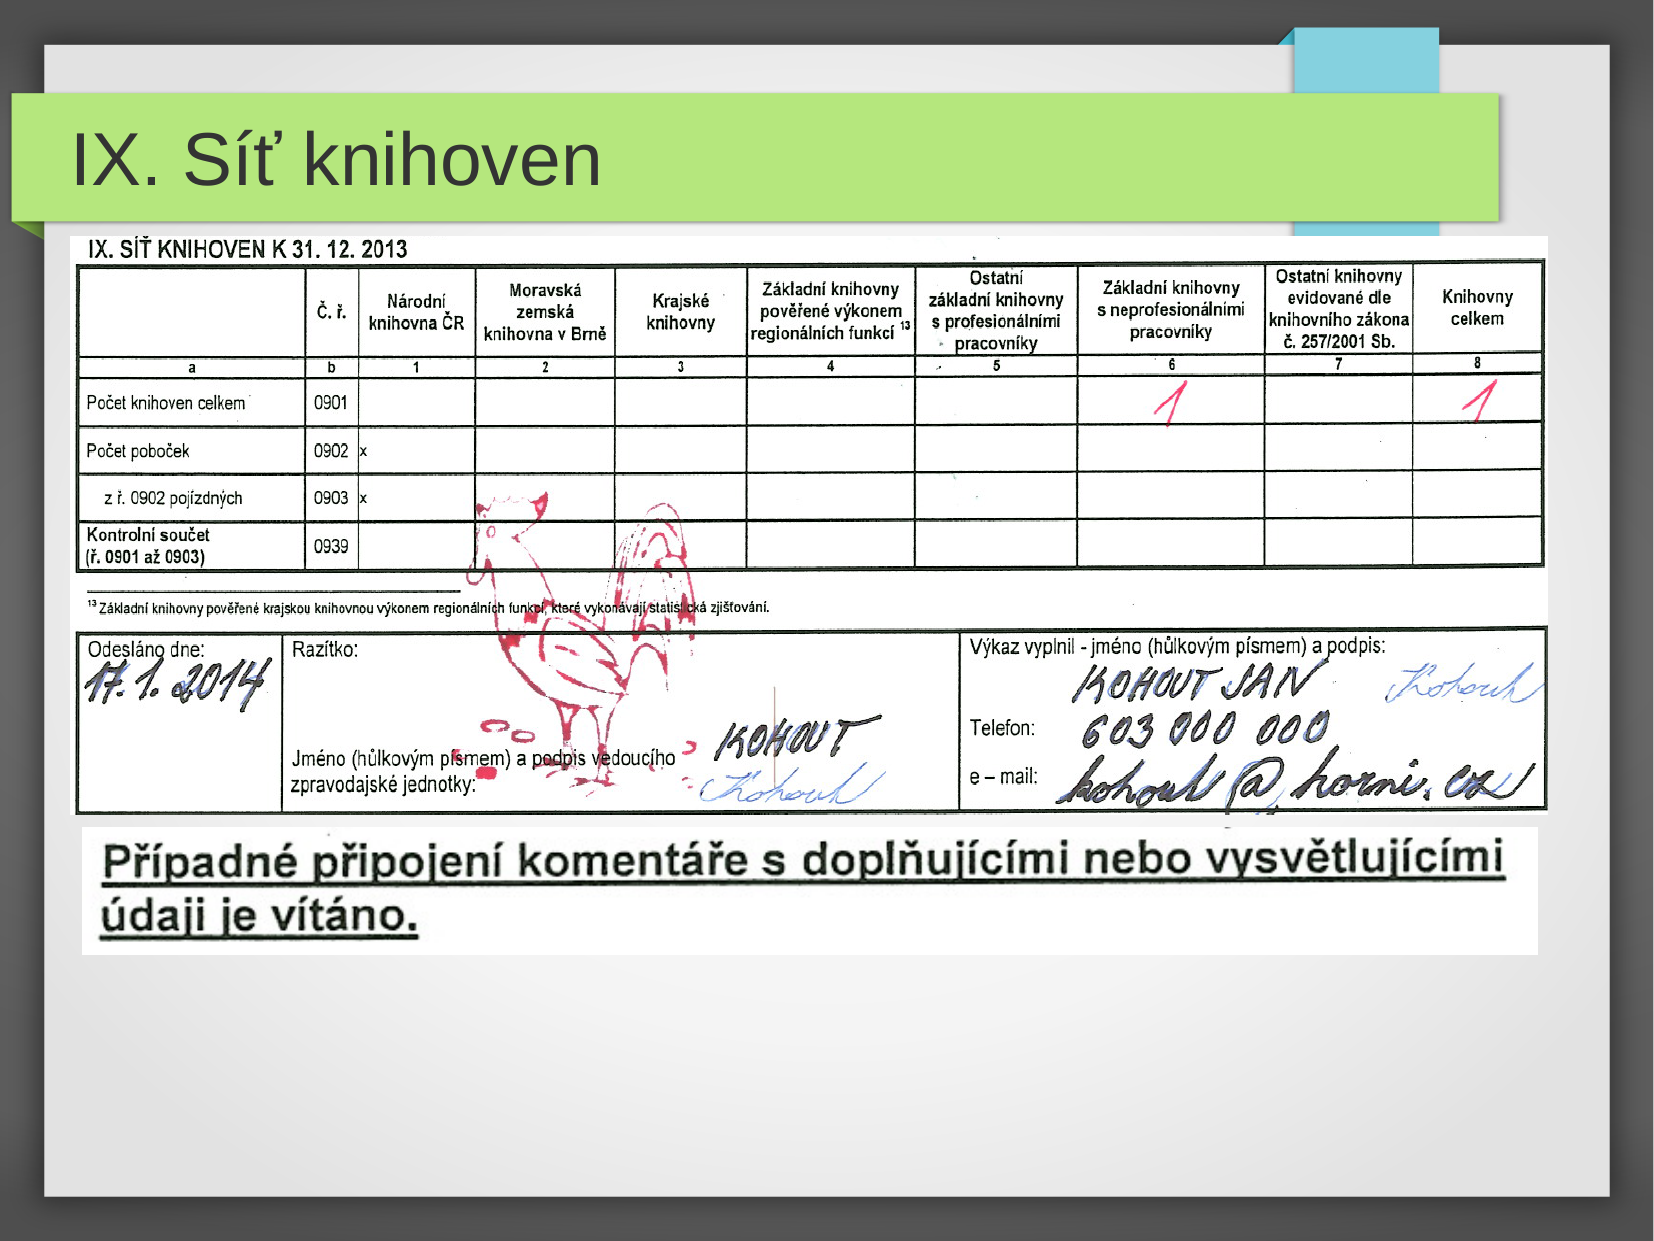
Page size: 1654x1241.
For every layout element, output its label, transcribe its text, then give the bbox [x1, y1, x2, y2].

title IX. Síť knihoven [70, 106, 1229, 213]
picture [0, 0, 1654, 1241]
